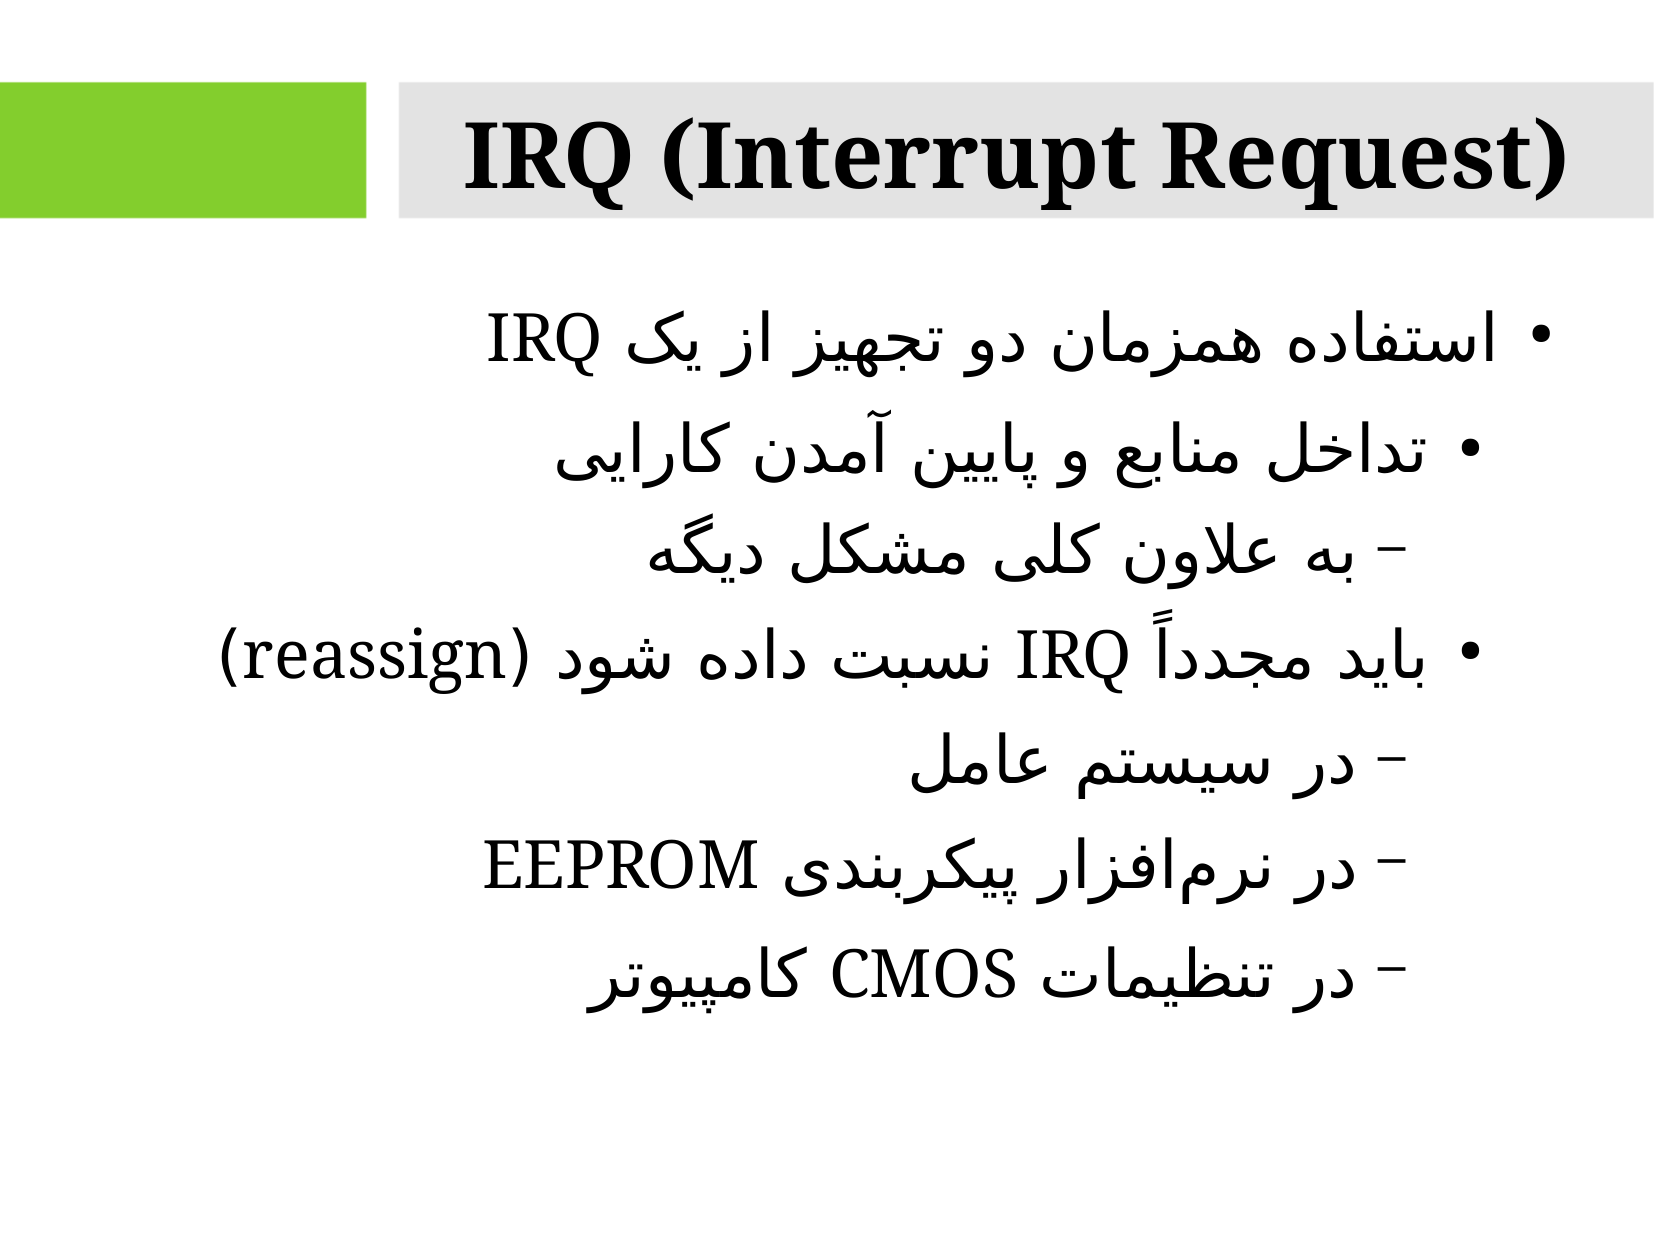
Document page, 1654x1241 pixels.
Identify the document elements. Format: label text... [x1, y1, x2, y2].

list استفاده همزمان دو تجهیز از یک IRQ تداخل منابع و پایین آمدن کارایی به علاون کلی مشکل دیگه باید مجدداً IRQ نسبت داده شود (reassign) در سیستم عامل در نرم‌افزار پیکربندی EEPROM در تنظیمات CMOS کامپیوتر [82, 290, 1571, 1182]
title IRQ (Interrupt Request) [82, 49, 1571, 257]
picture [0, 0, 1654, 1241]
